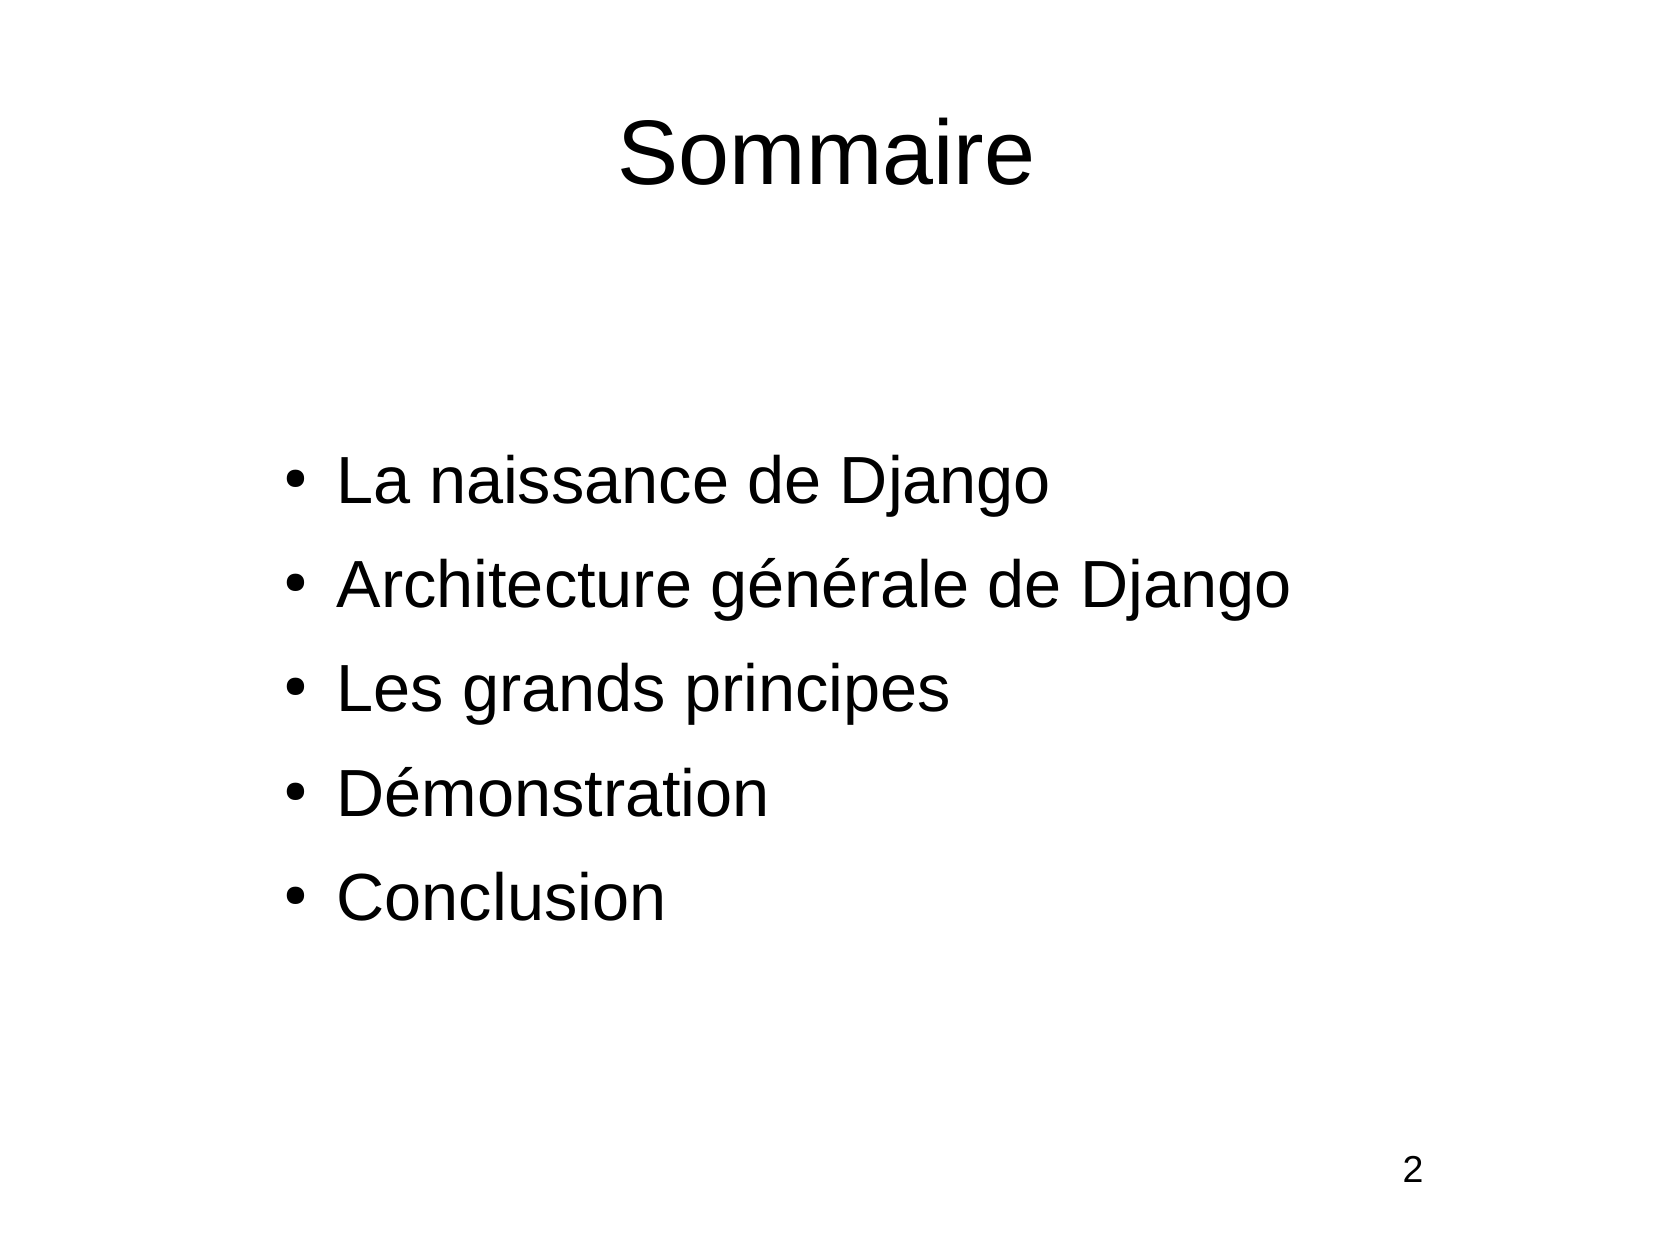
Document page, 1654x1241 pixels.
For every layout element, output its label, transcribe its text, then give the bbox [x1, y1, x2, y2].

title Sommaire [82, 49, 1571, 257]
list La naissance de Django Architecture générale de Django Les grands principes Démonstration Conclusion [265, 442, 1329, 886]
